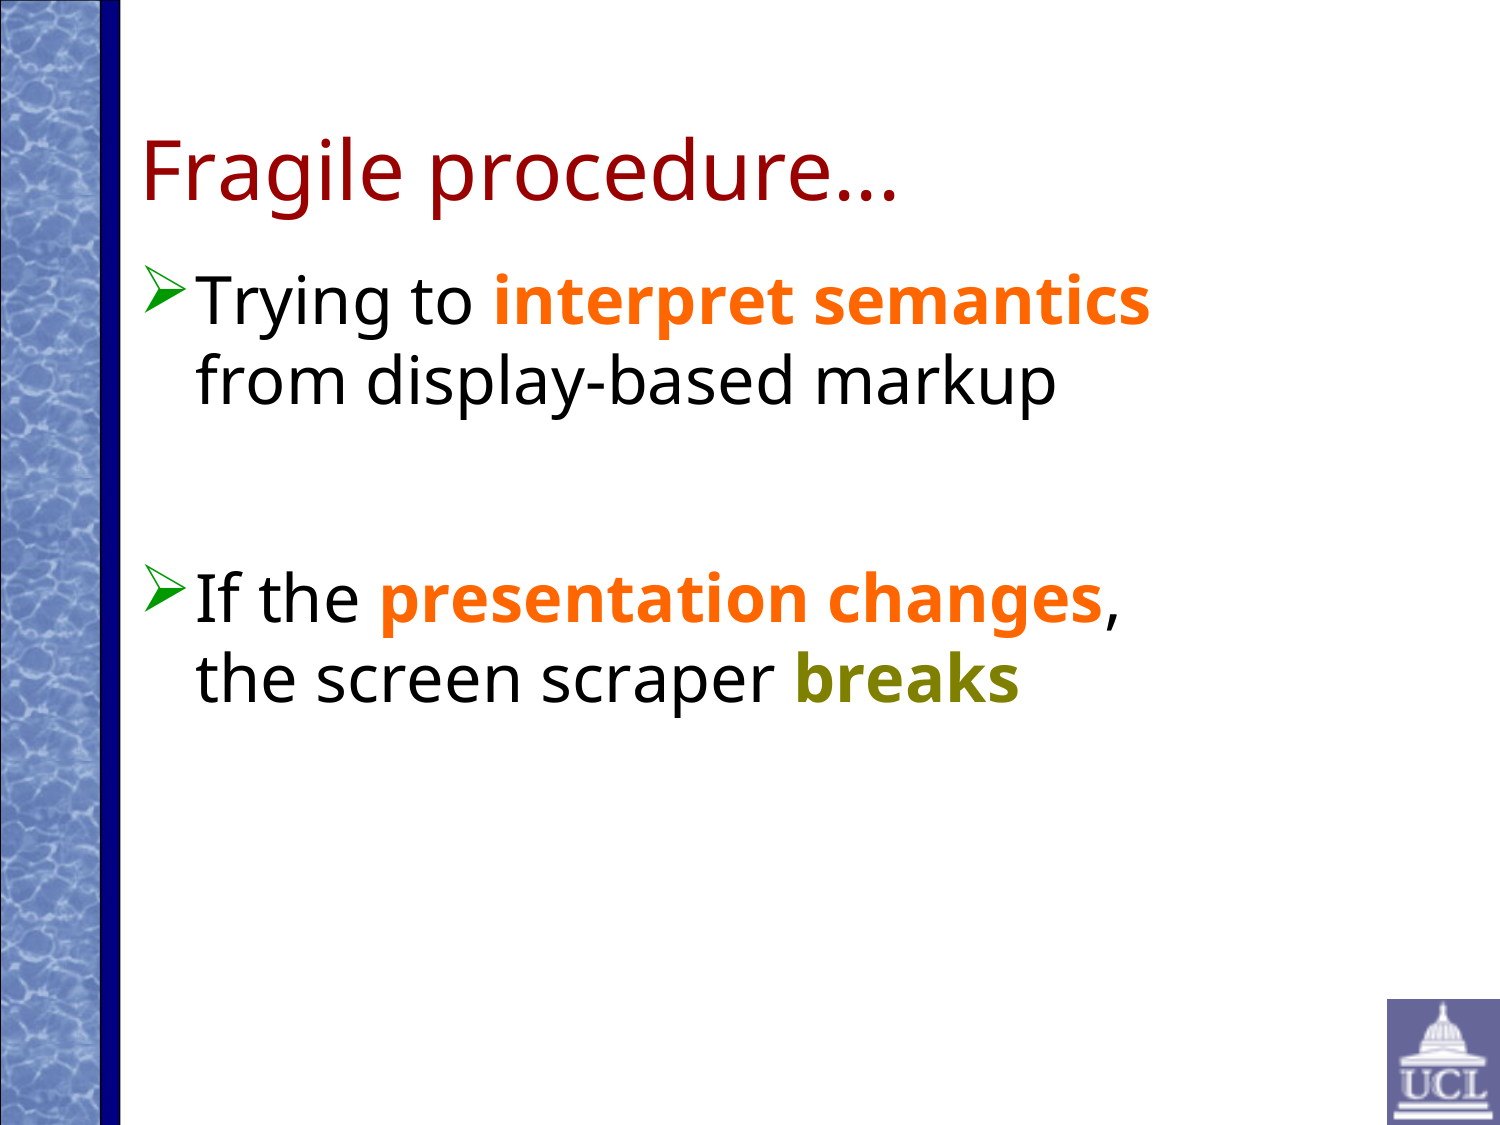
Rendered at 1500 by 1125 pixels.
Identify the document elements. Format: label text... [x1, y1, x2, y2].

picture [1, 1, 99, 1125]
title Fragile procedure... [124, 37, 1413, 225]
picture [1387, 999, 1500, 1125]
list Trying to interpret semantics from display-based markup If the presentation changes, the screen scraper breaks [125, 249, 1417, 1088]
